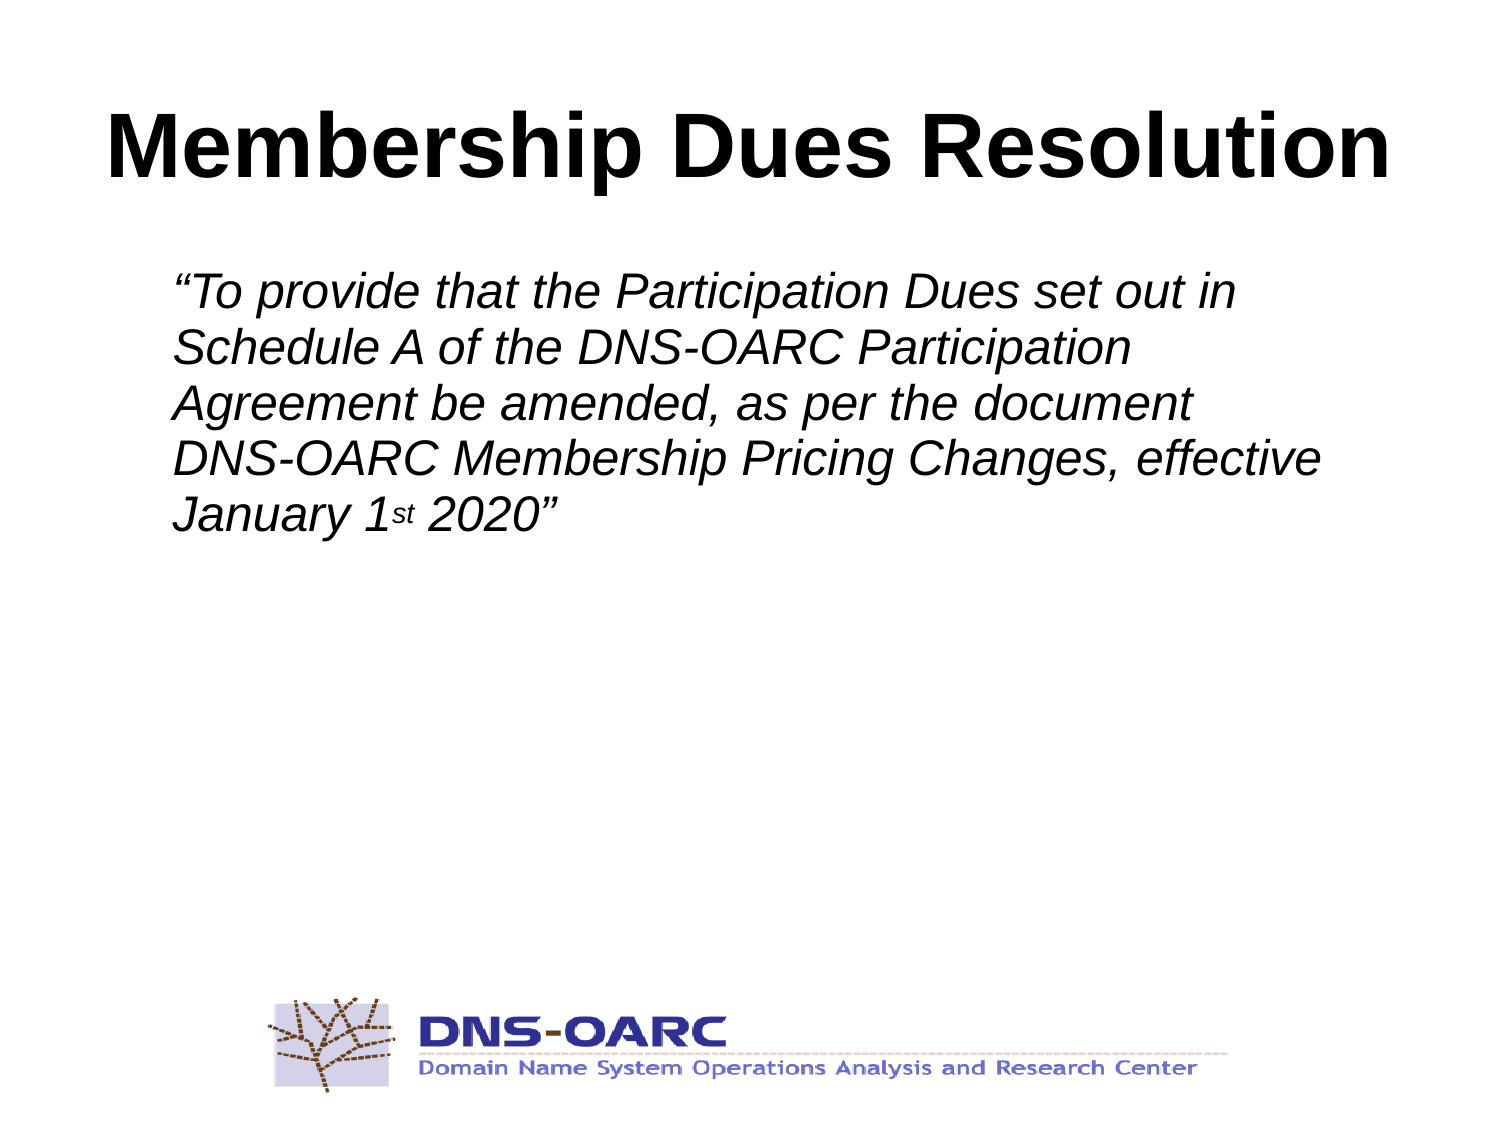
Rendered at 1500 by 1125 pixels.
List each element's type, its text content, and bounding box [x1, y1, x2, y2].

list “To provide that the Participation Dues set out in Schedule A of the DNS-OARC Participation Agreement be amended, as per the document DNS-OARC Membership Pricing Changes, effective January 1st 2020” [172, 263, 1328, 916]
title Membership Dues Resolution [75, 52, 1425, 240]
picture [214, 991, 1259, 1099]
